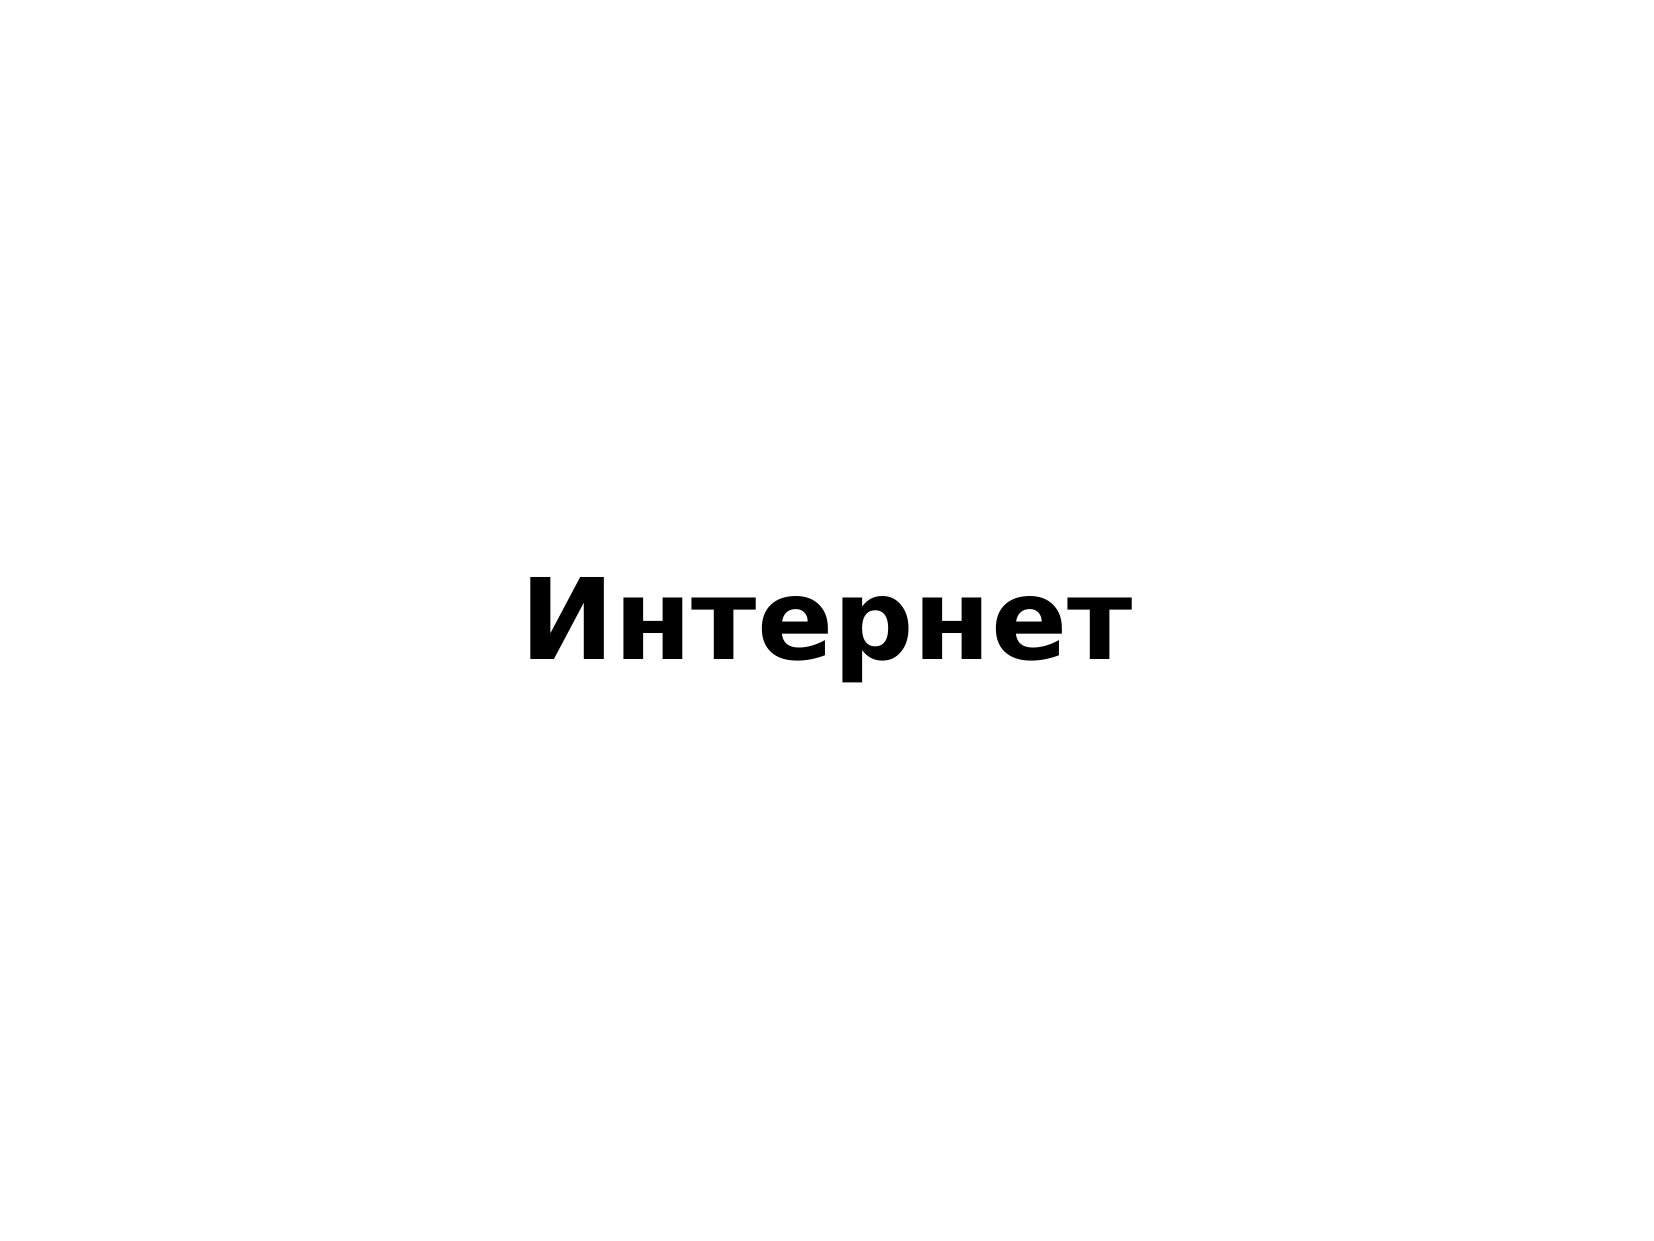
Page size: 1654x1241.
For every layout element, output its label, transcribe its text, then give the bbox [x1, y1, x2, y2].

subtitle Интернет [0, 0, 1654, 1241]
